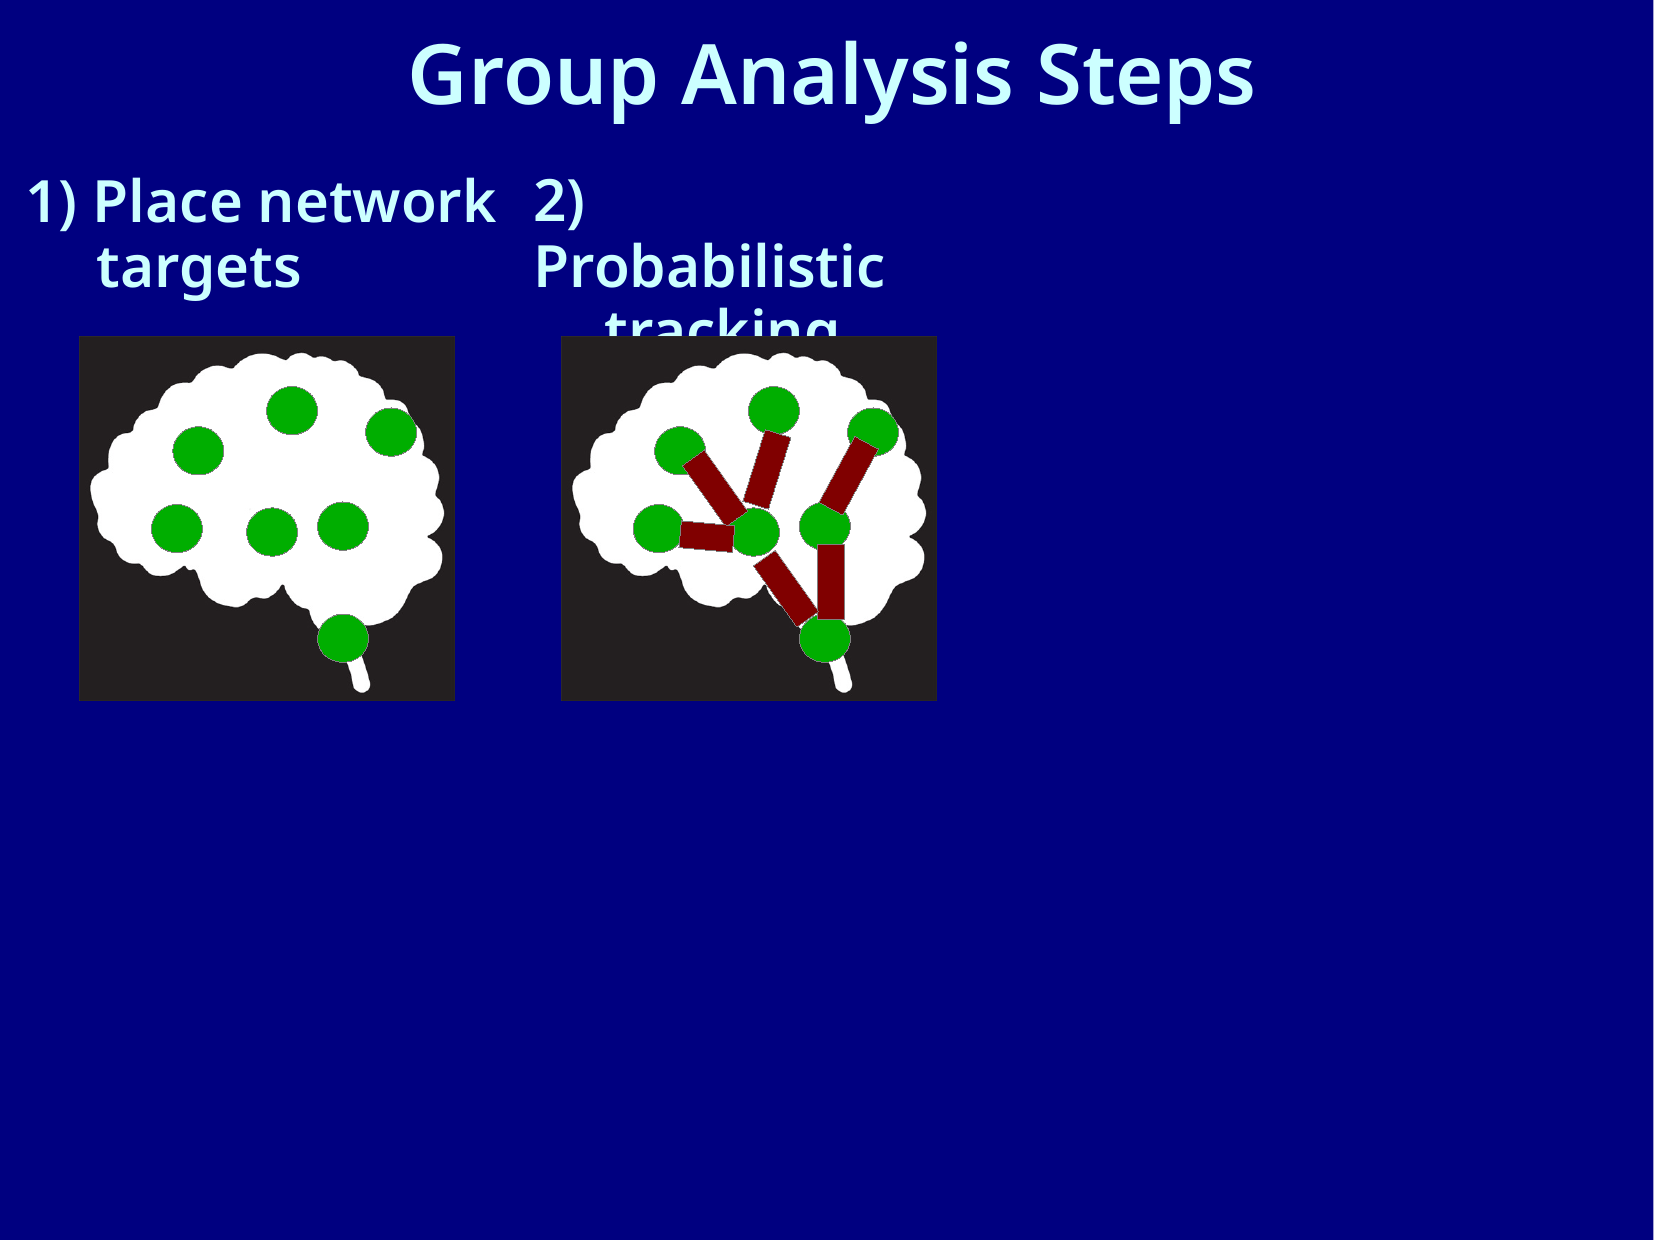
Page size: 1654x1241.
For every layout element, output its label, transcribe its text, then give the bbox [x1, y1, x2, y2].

text_box [246, 507, 298, 557]
text_box [151, 504, 203, 553]
text_box [172, 426, 224, 475]
text_box [317, 501, 369, 551]
title Group Analysis Steps [0, 5, 1654, 142]
text_box [266, 386, 318, 435]
text_box 1) Place network targets [10, 159, 518, 226]
text_box 2) Probabilistic tracking [518, 159, 960, 337]
picture [561, 336, 937, 701]
text_box [365, 407, 417, 457]
text_box [633, 386, 899, 663]
picture [79, 336, 455, 701]
text_box [317, 614, 369, 663]
